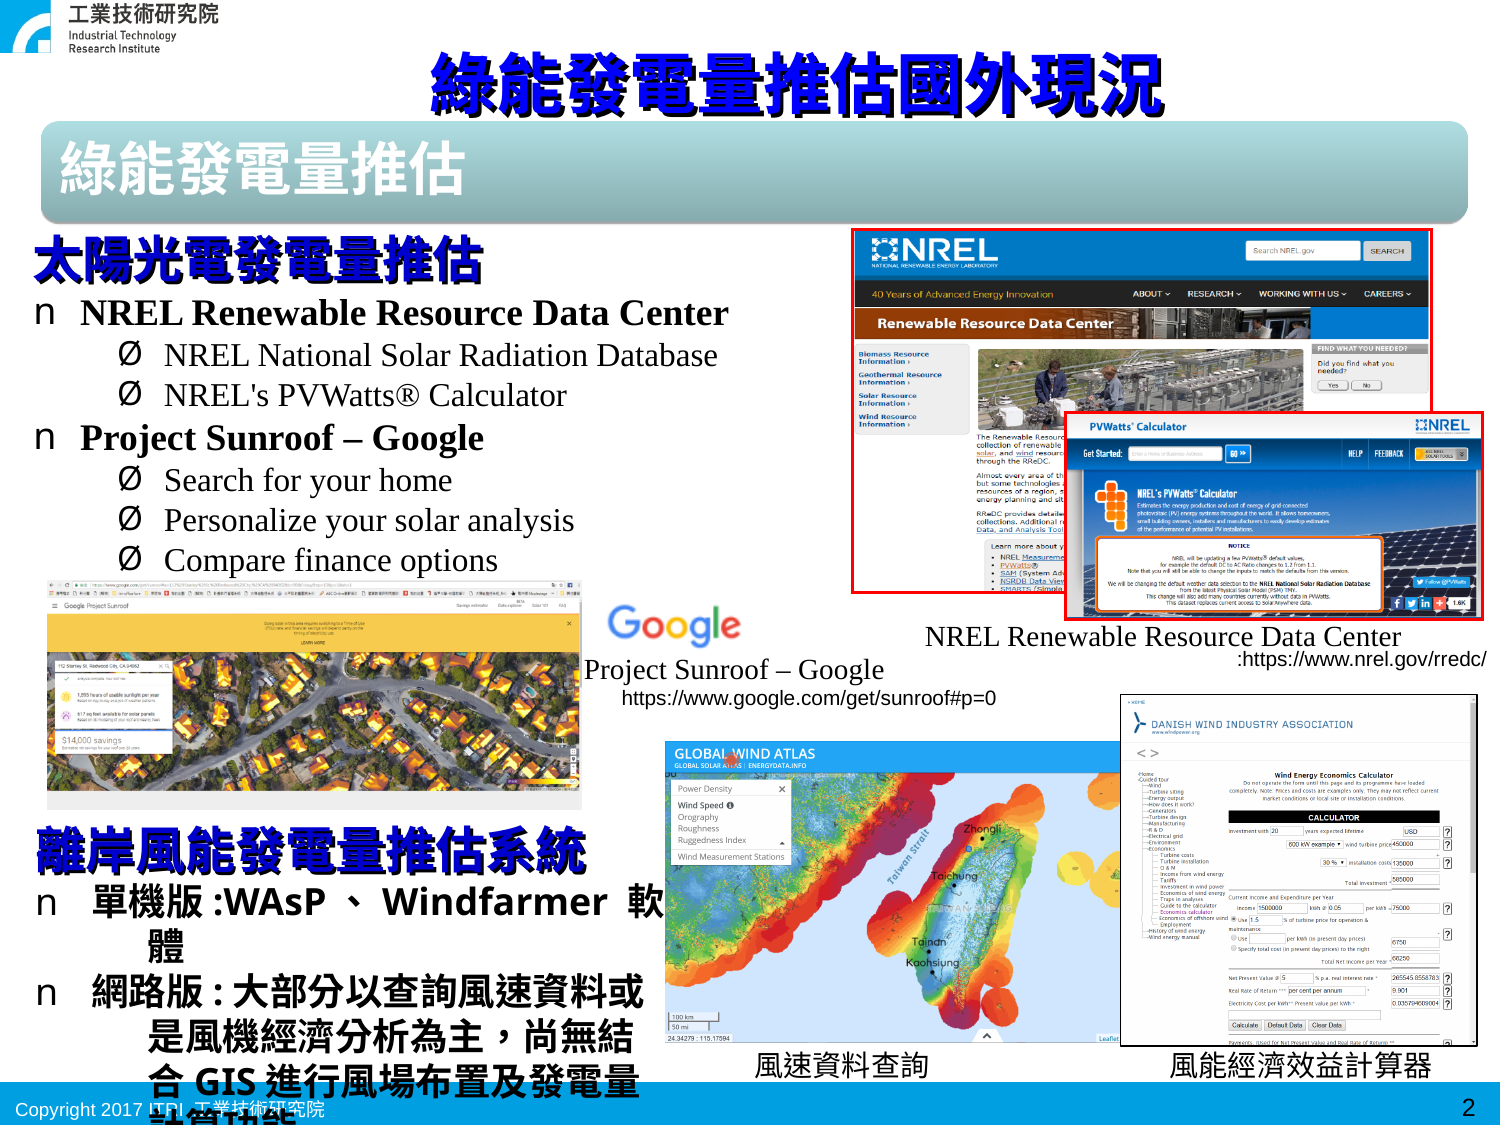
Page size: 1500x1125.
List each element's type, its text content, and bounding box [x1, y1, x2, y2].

text_box 綠能發電量推估 [41, 121, 1468, 222]
text_box 綠能發電量推估國外現況 [86, 34, 1500, 114]
text_box NREL Renewable Resource Data Center NREL National Solar Radiation Database NREL's PVWatts® Calculator Project Sunroof – Google Search for your home Personalize your solar analysis Compare finance options [18, 280, 836, 585]
text_box https://www.google.com/get/sunroof#p=0 [607, 677, 1012, 718]
text_box NREL Renewable Resource Data Center [910, 610, 1417, 660]
picture [1121, 695, 1477, 1046]
picture [853, 230, 1430, 592]
text_box :https://www.nrel.gov/rredc/ [1222, 638, 1500, 678]
picture [591, 583, 745, 659]
text_box Project Sunroof – Google [569, 643, 900, 693]
text_box 風能經濟效益計算器 [1154, 1039, 1450, 1091]
picture [665, 741, 1120, 1043]
picture [1067, 413, 1481, 619]
picture [47, 580, 582, 810]
text_box 太陽光電發電量推估 [18, 220, 498, 295]
text_box 離岸風能發電量推估系統 單機版:WAsP、Windfarmer 軟體 網路版:大部分以查詢風速資料或是風機經濟分析為主，尚無結合GIS進行風場布置及發電量計算功能 [20, 810, 681, 1069]
text_box 風速資料查詢 [739, 1039, 947, 1091]
